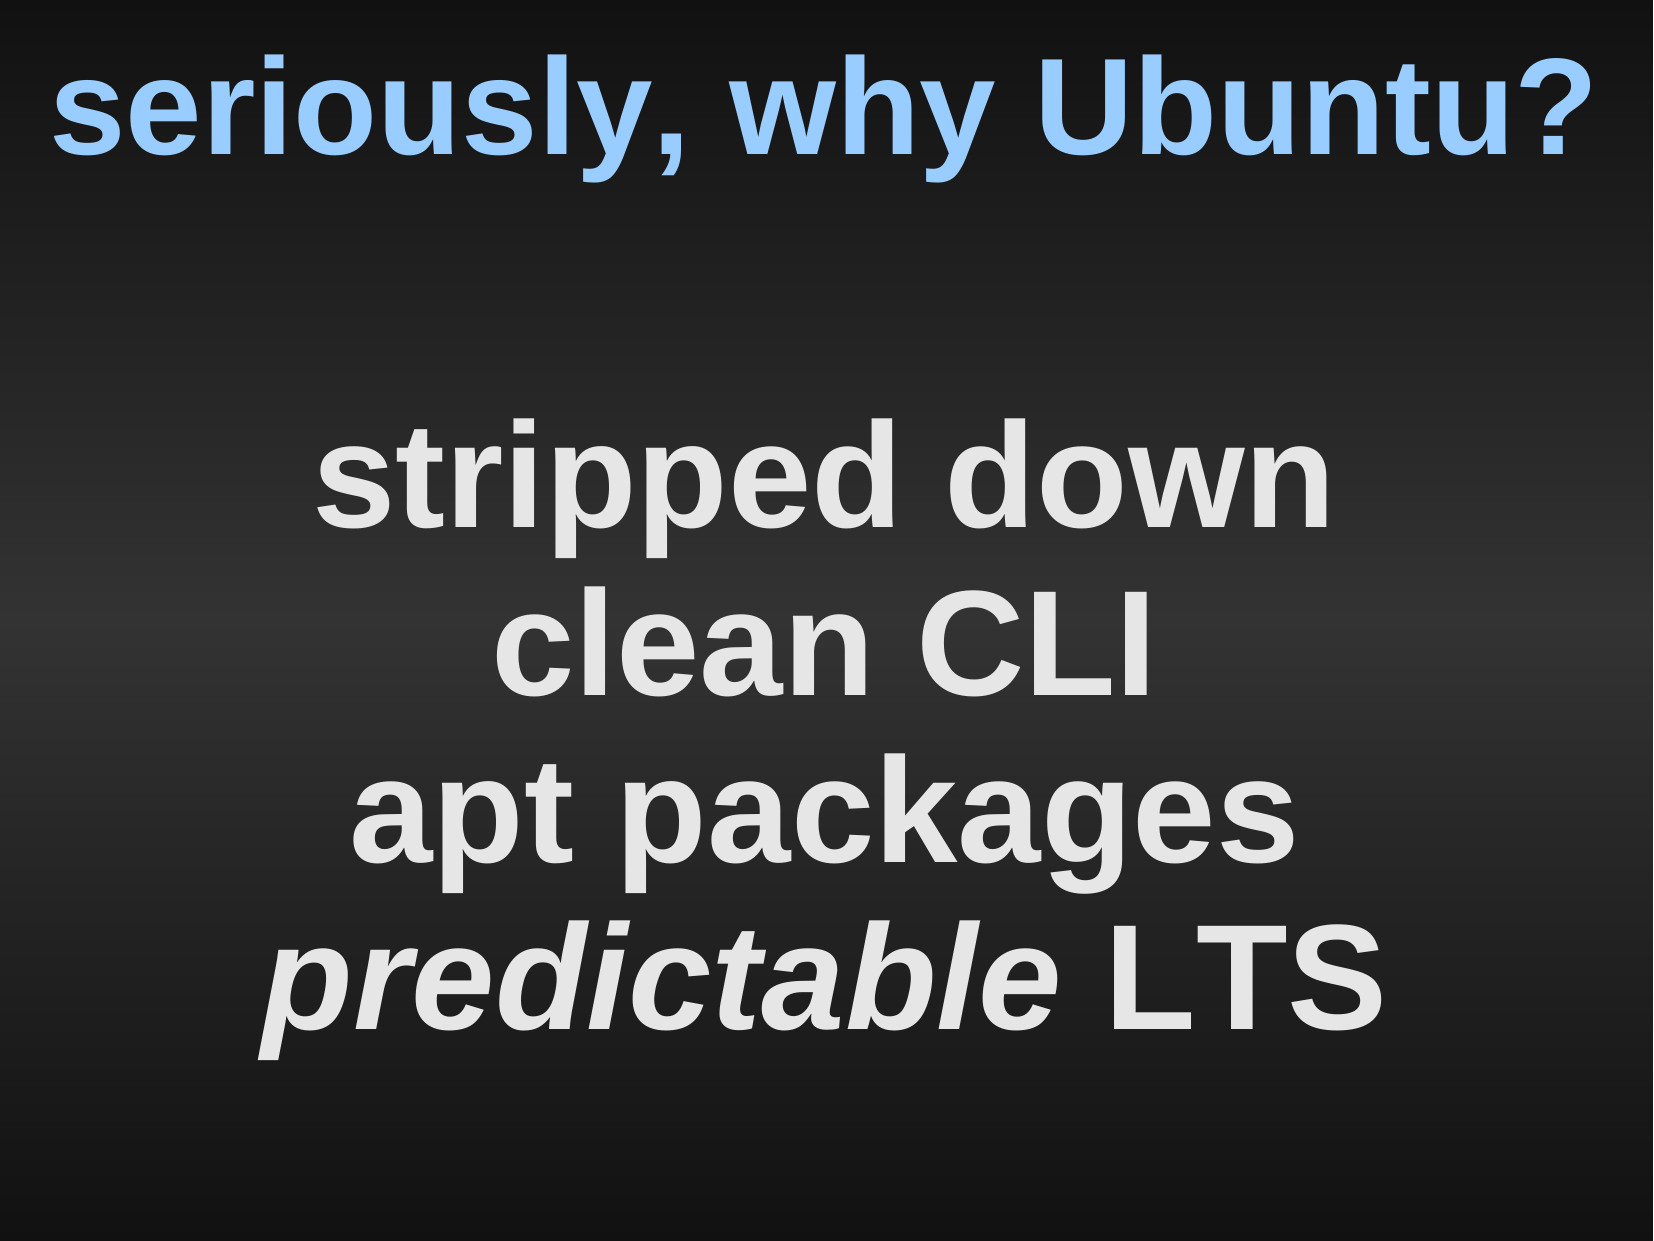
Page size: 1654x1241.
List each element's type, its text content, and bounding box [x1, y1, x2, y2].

title stripped down clean CLI apt packages predictable LTS [0, 212, 1651, 1241]
title seriously, why Ubuntu? [0, 2, 1651, 211]
